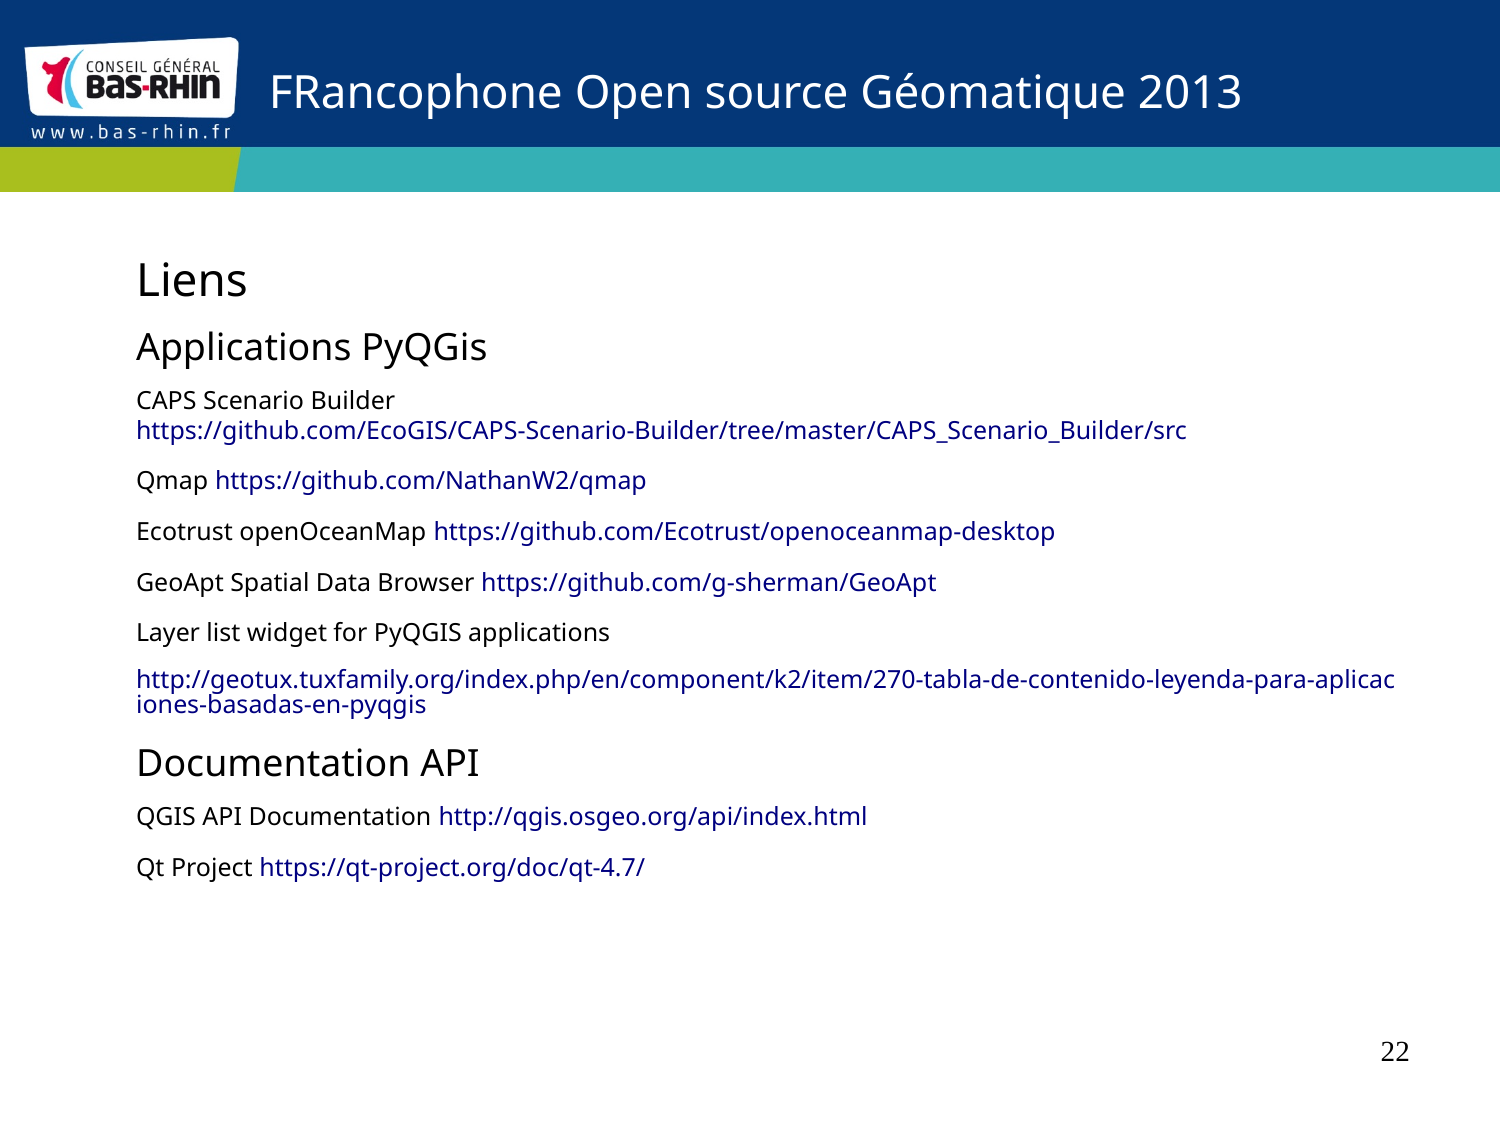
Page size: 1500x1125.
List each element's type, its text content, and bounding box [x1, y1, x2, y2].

list Liens Applications PyQGis CAPS Scenario Builderhttps://github.com/EcoGIS/CAPS-Scenario-Builder/tree/master/CAPS_Scenario_Builder/src Qmap https://github.com/NathanW2/qmap Ecotrust openOceanMap https://github.com/Ecotrust/openoceanmap-desktop GeoApt Spatial Data Browser https://github.com/g-sherman/GeoApt Layer list widget for PyQGIS applications http://geotux.tuxfamily.org/index.php/en/component/k2/item/270-tabla-de-contenido-leyenda-para-aplicaciones-basadas-en-pyqgis Documentation API QGIS API Documentation http://qgis.osgeo.org/api/index.html Qt Project https://qt-project.org/doc/qt-4.7/ [64, 243, 1415, 986]
title FRancophone Open source Géomatique 2013 [253, 30, 1471, 149]
picture [0, 0, 1500, 192]
